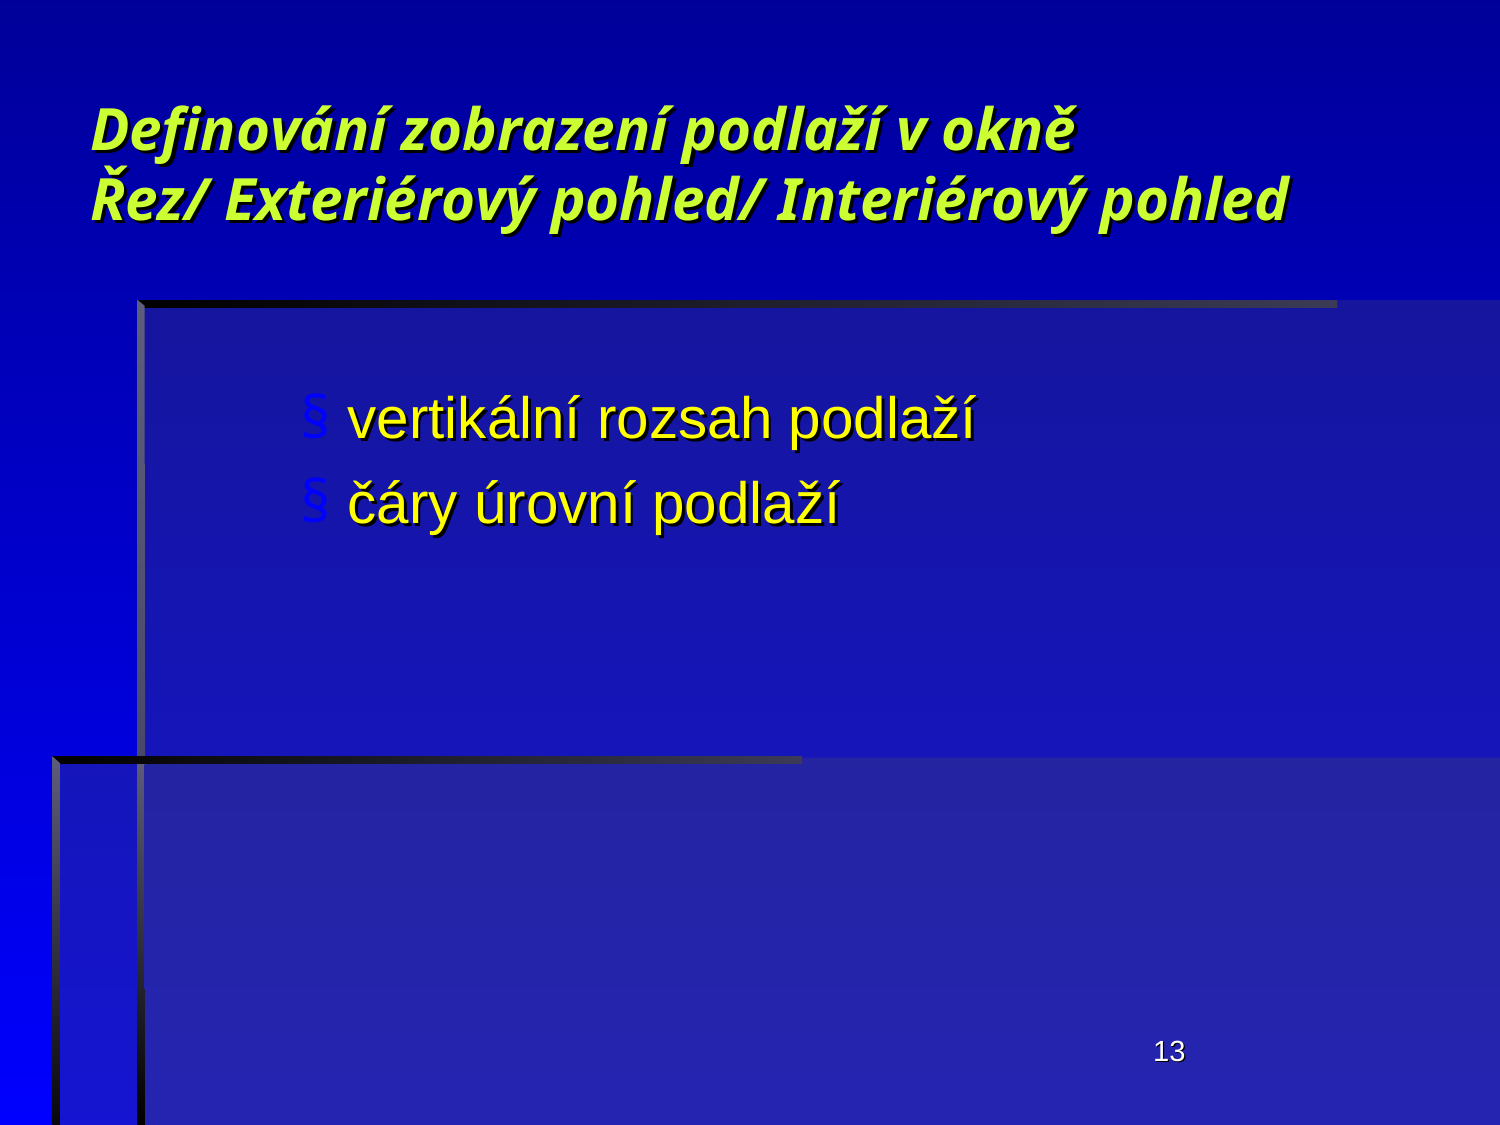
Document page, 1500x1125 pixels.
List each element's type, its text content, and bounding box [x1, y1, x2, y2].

list vertikální rozsah podlaží čáry úrovní podlaží [135, 373, 1450, 1002]
text_box <číslo> [1137, 1024, 1450, 1103]
title Definování zobrazení podlaží v okně Řez/ Exteriérový pohled/ Interiérový pohled [75, 45, 1426, 279]
